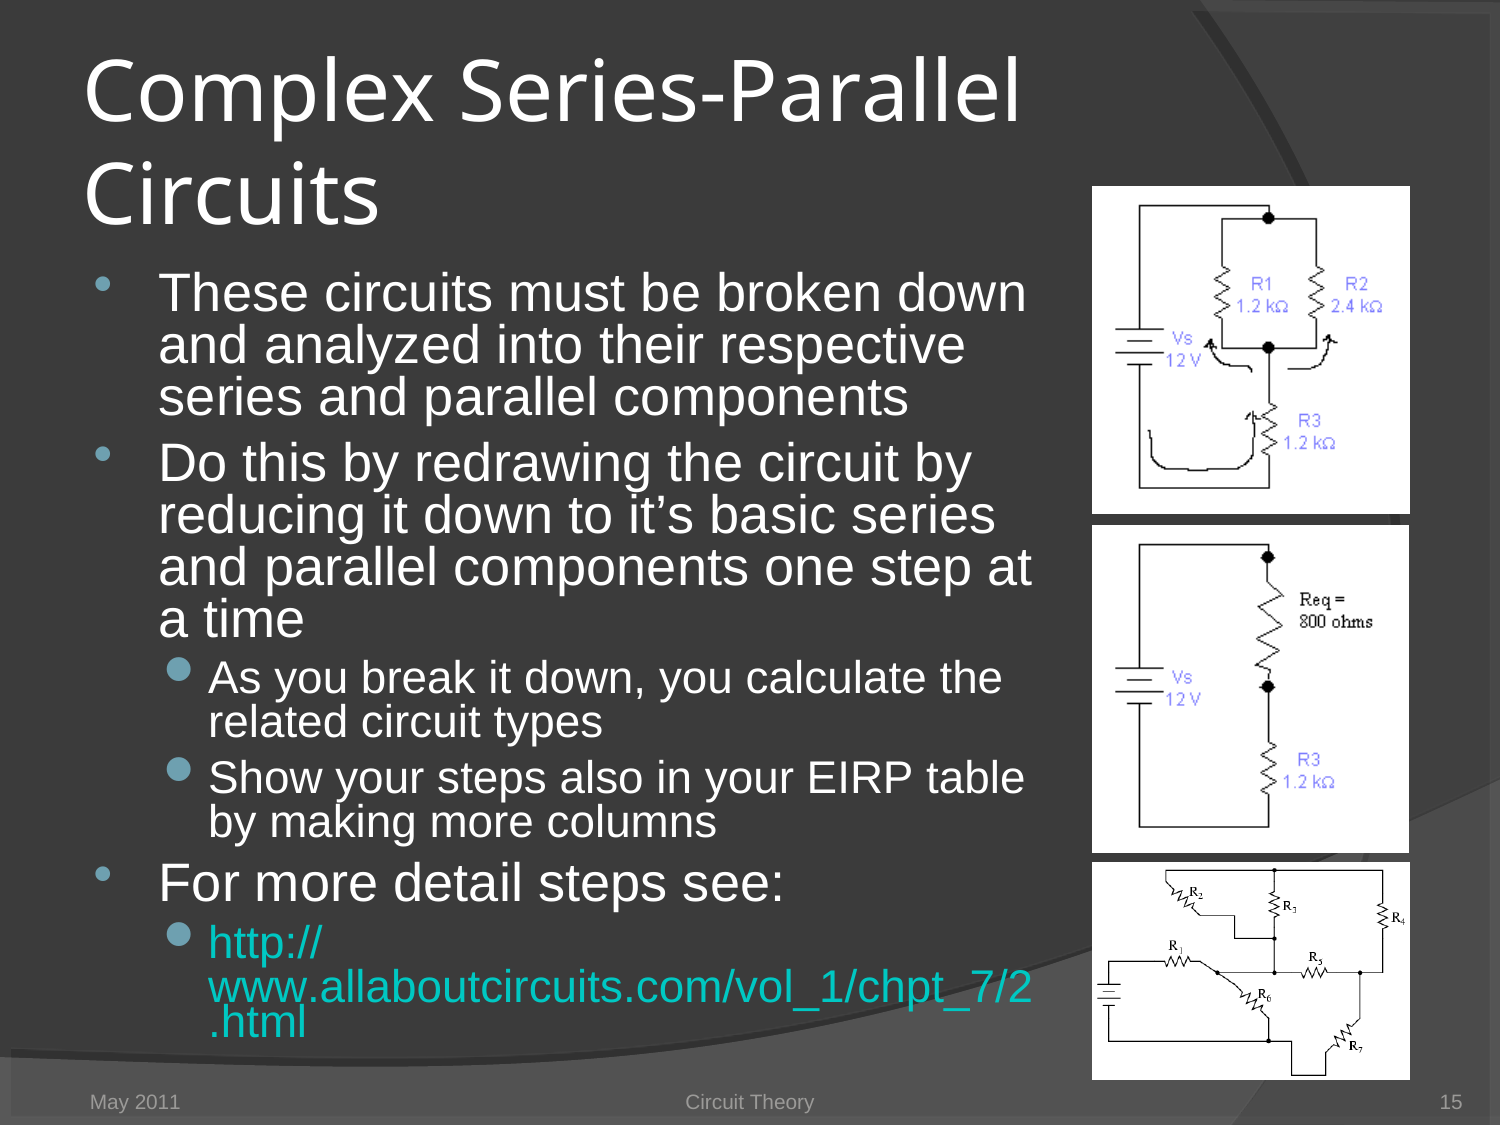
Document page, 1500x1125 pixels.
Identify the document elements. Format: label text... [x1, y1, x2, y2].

picture [1092, 525, 1409, 853]
title Complex Series-Parallel Circuits [74, 45, 1300, 233]
text_box May 2011 [74, 1053, 426, 1114]
text_box Circuit Theory [512, 1053, 988, 1114]
list These circuits must be broken down and analyzed into their respective series and parallel components Do this by redrawing the circuit by reducing it down to it’s basic series and parallel components one step at a time As you break it down, you calculate the related circuit types Show your steps also in your EIRP table by making more columns For more detail steps see: http://www.allaboutcircuits.com/vol_1/chpt_7/2.html [74, 262, 1057, 1125]
text_box <number> [1337, 1053, 1463, 1114]
picture [1092, 862, 1410, 1080]
picture [1092, 186, 1410, 514]
